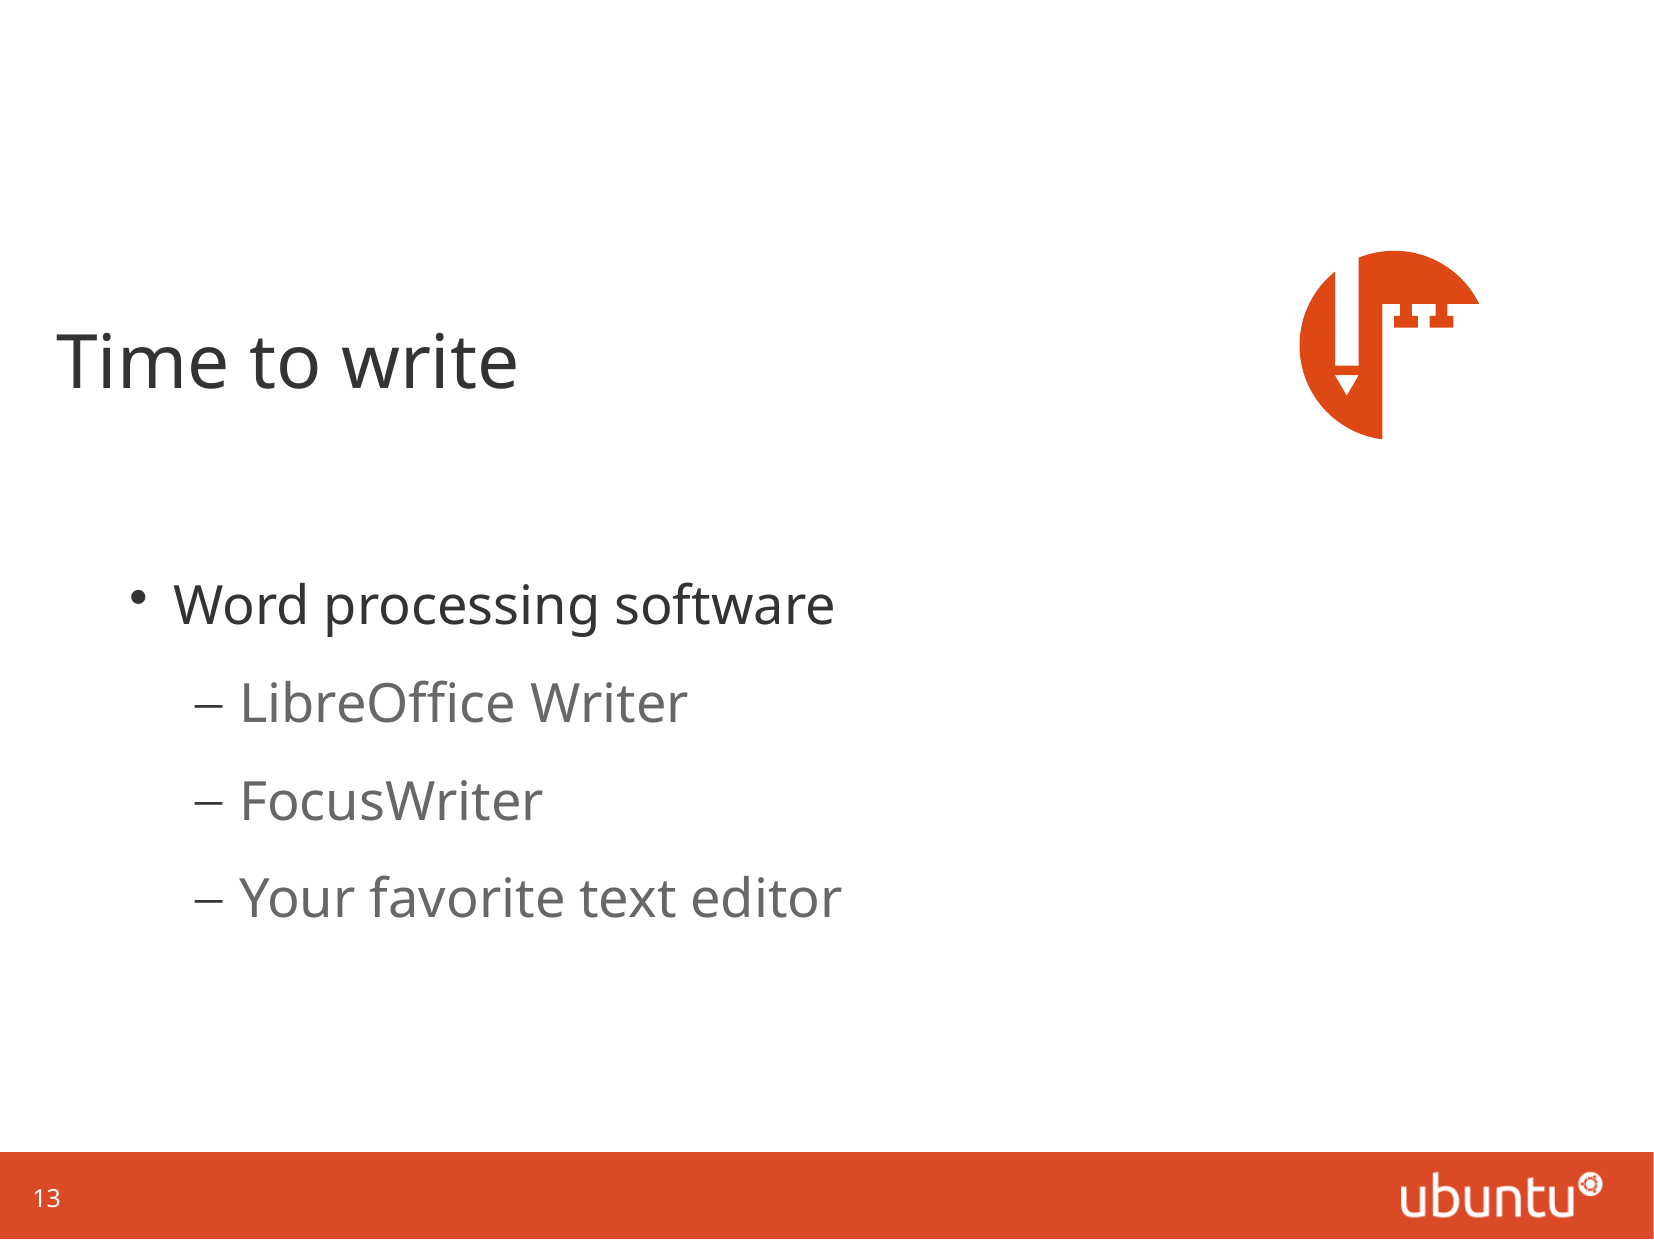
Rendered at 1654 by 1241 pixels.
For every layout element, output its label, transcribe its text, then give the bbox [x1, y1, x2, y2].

picture [1577, 1152, 1654, 1239]
picture [1275, 226, 1513, 464]
title Time to write [56, 130, 1596, 587]
picture [0, 1152, 64, 1239]
list Word processing software LibreOffice Writer FocusWriter Your favorite text editor [64, 529, 1577, 1241]
